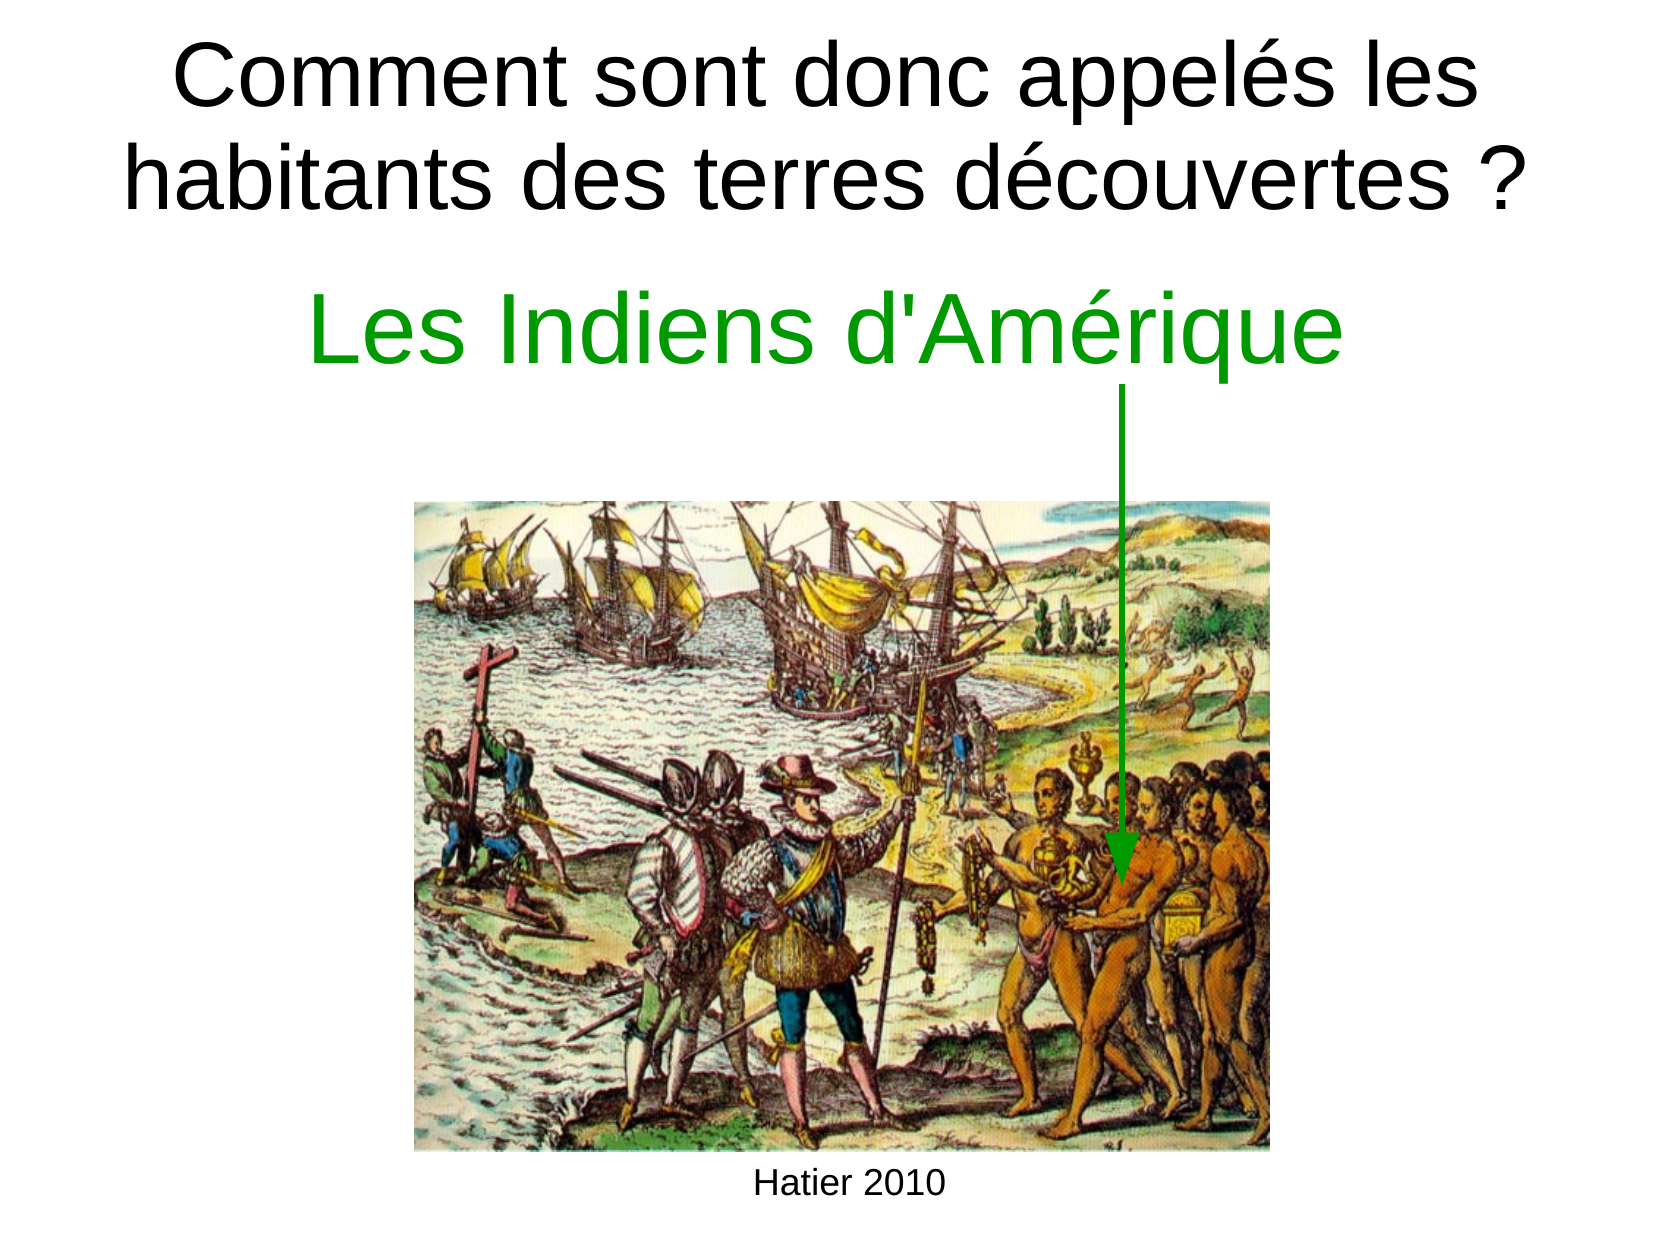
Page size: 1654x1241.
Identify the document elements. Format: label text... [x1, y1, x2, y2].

text_box Hatier 2010 [738, 1153, 975, 1211]
text_box Comment sont donc appelés les habitants des terres découvertes ? [59, 16, 1595, 237]
picture [414, 501, 1270, 1152]
text_box Les Indiens d'Amérique [59, 265, 1595, 393]
